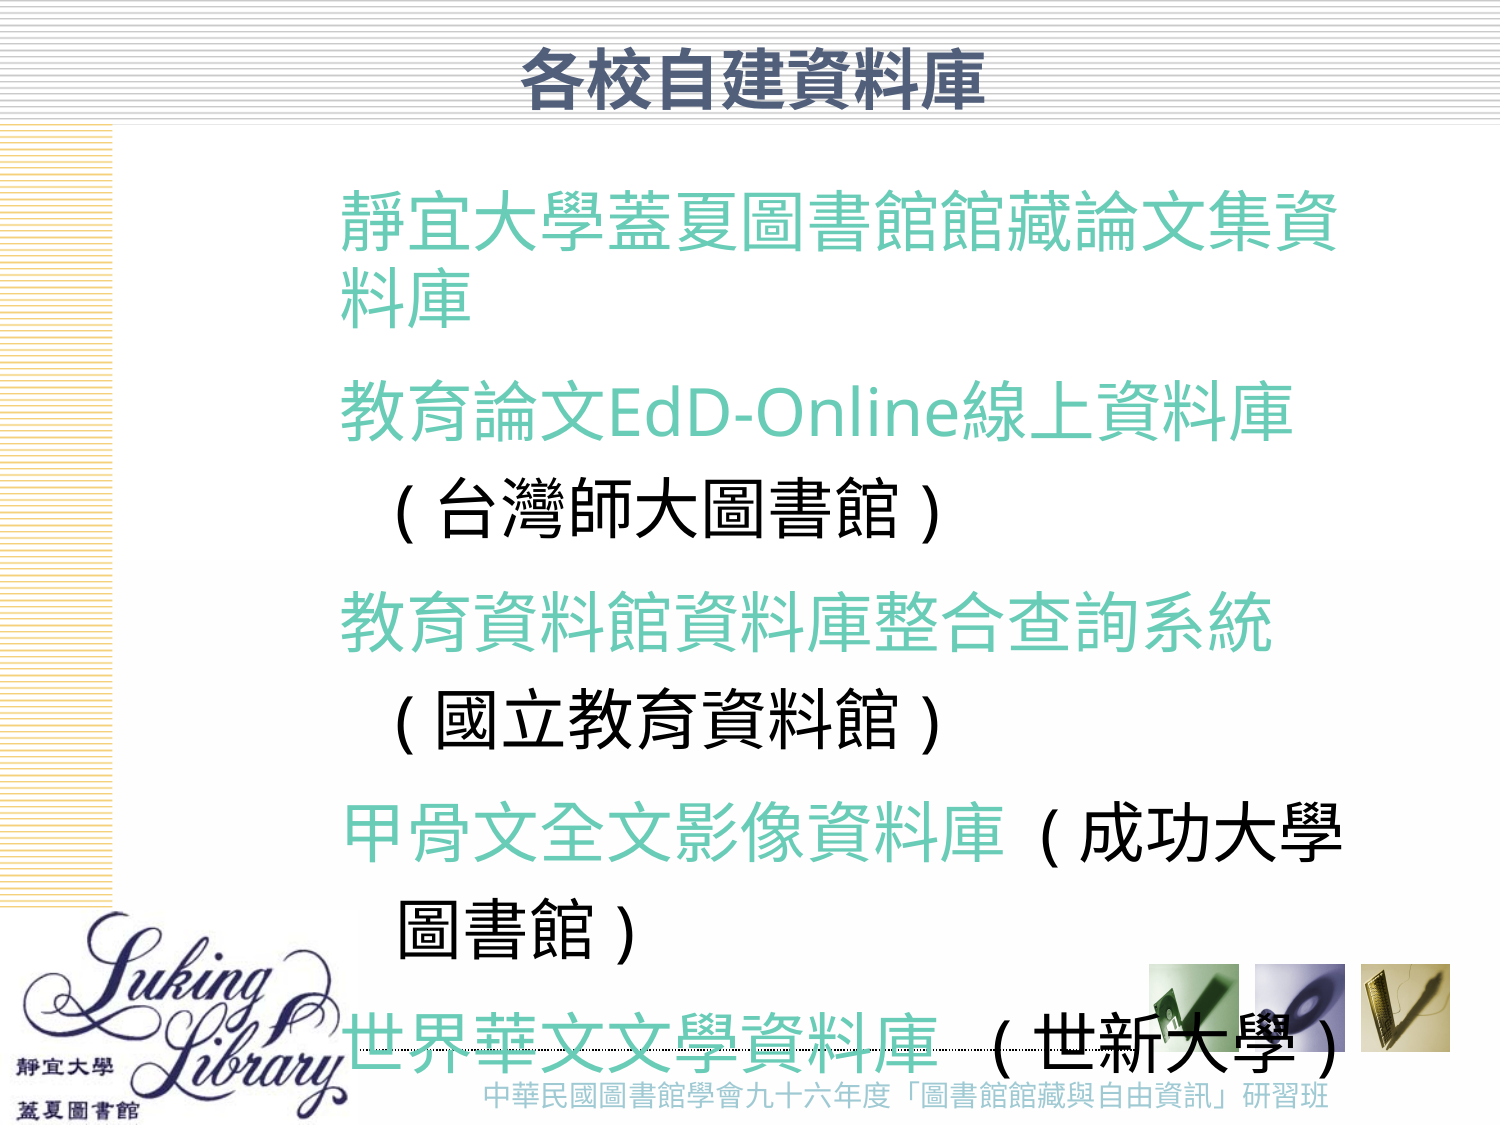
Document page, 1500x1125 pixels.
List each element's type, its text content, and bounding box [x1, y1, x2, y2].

picture [1193, 1040, 1202, 1052]
picture [0, 0, 1500, 1125]
title 各校自建資料庫 [74, 27, 1433, 123]
picture [1255, 1048, 1272, 1052]
list 靜宜大學蓋夏圖書館館藏論文集資料庫 教育論文EdD-Online線上資料庫 (台灣師大圖書館) 教育資料館資料庫整合查詢系統 (國立教育資料館) 甲骨文全文影像資料庫 (成功大學圖書館) 世界華文文學資料庫 (世新大學) [324, 160, 1413, 1013]
picture [1149, 1013, 1195, 1052]
picture [1199, 1013, 1239, 1052]
picture [1255, 1013, 1345, 1052]
picture [1361, 964, 1450, 1052]
